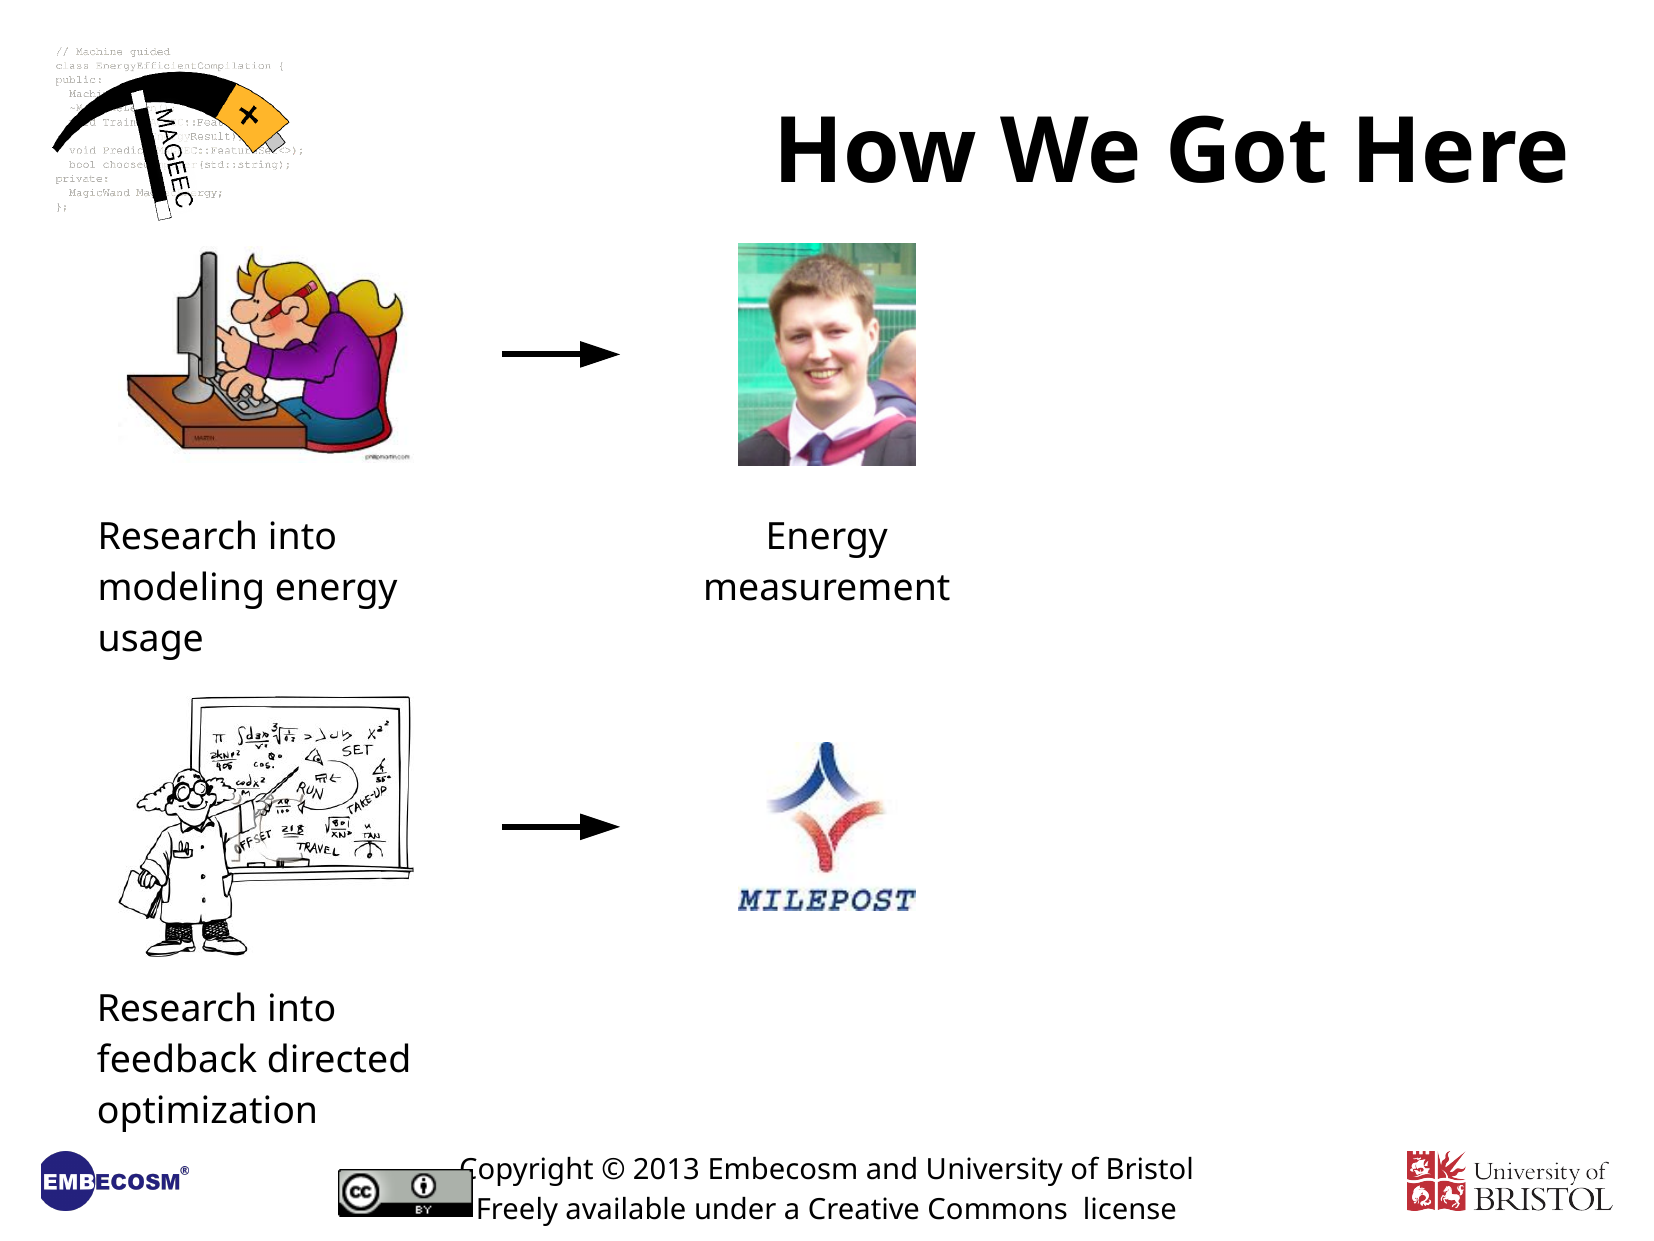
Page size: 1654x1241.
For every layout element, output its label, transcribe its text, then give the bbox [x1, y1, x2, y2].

text_box Research into modeling energy usage [82, 502, 497, 614]
picture [338, 1169, 473, 1217]
picture [52, 47, 302, 225]
picture [1407, 1151, 1613, 1211]
picture [738, 243, 916, 466]
picture [118, 246, 414, 463]
picture [738, 742, 916, 911]
text_box Research into feedback directed optimization [82, 974, 501, 1087]
text_box Energy measurement [651, 502, 1003, 653]
title How We Got Here [326, 61, 1571, 233]
picture [118, 696, 414, 958]
picture [41, 1151, 189, 1211]
